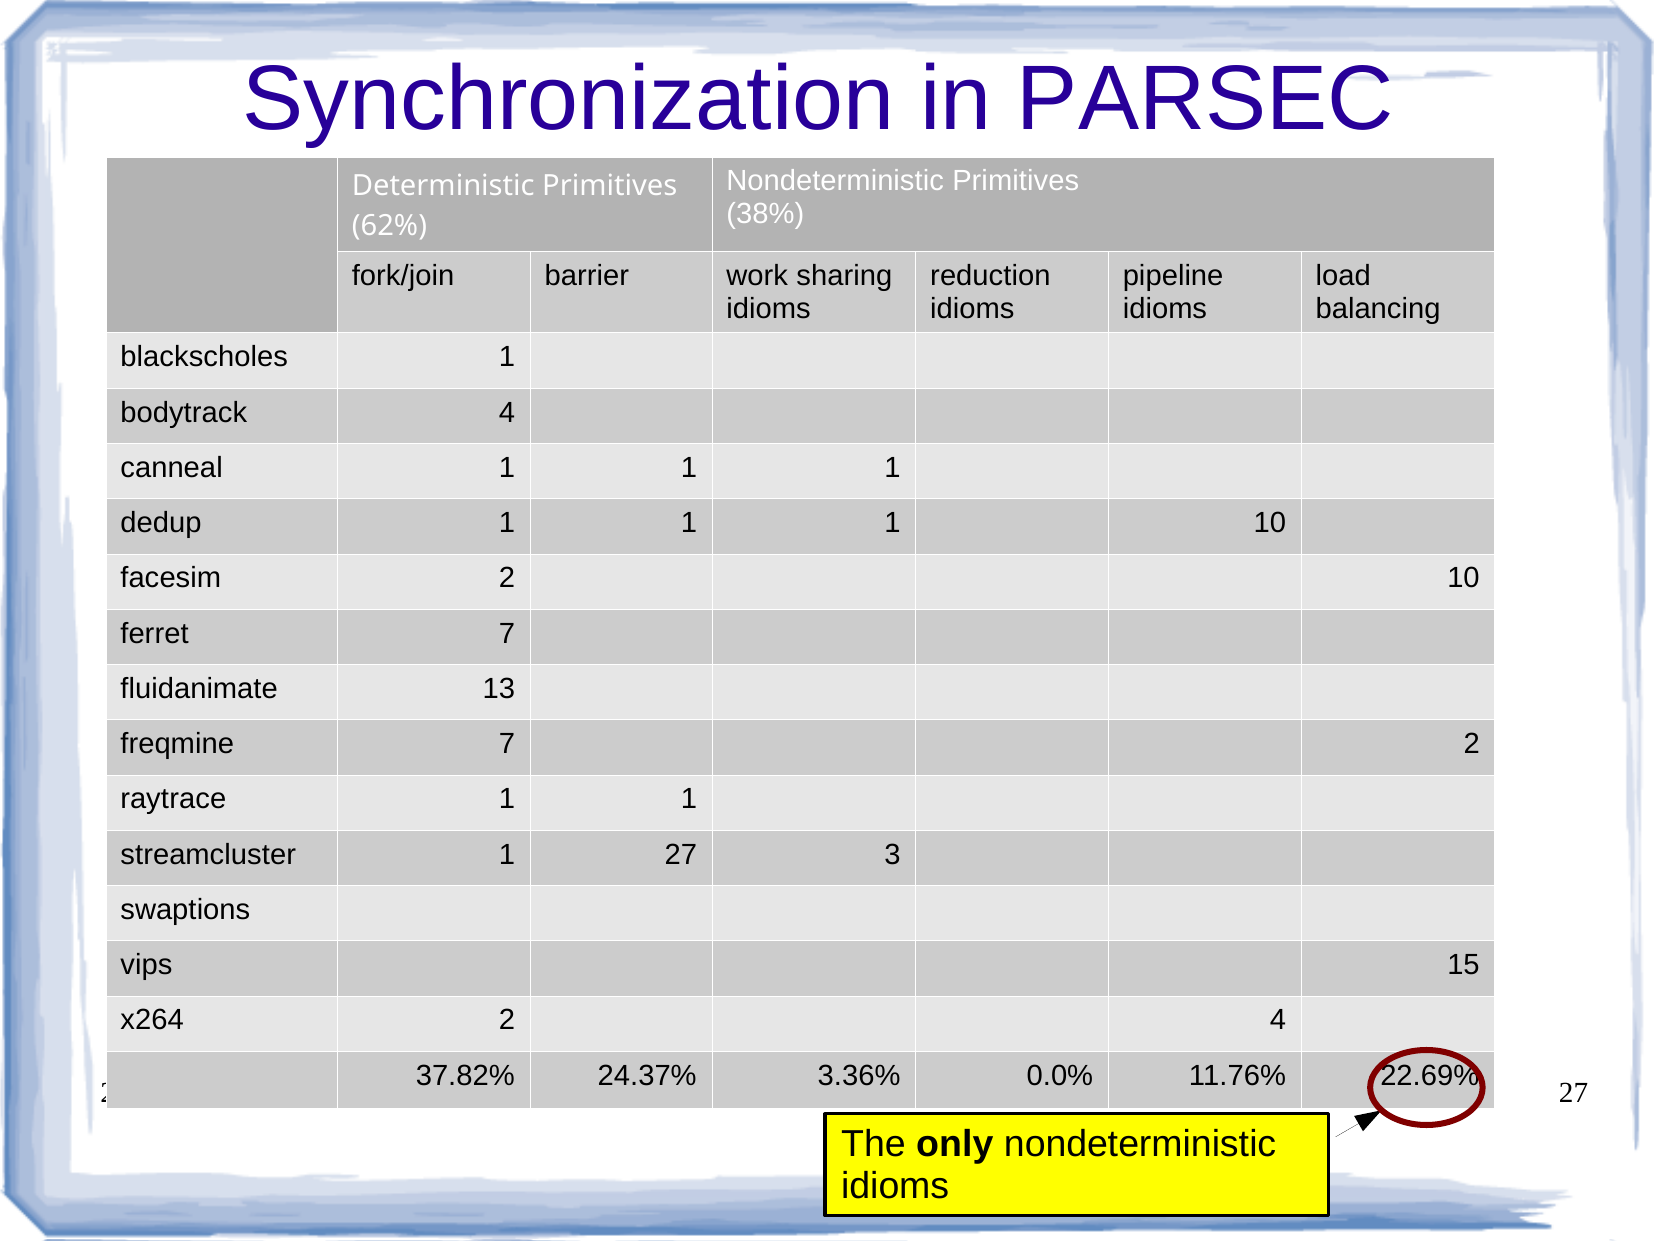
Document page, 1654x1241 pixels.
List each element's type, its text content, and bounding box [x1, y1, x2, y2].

table_cell [916, 831, 1108, 885]
table_cell 2 [1302, 720, 1494, 775]
table_cell 3 [713, 831, 915, 885]
table_cell 27 [531, 831, 712, 885]
table_cell [1109, 555, 1301, 609]
table_cell dedup [107, 499, 337, 554]
table_cell x264 [107, 997, 337, 1051]
table_cell 22.69% [1449, 1052, 1494, 1108]
table_cell [713, 997, 915, 1051]
table_cell [916, 886, 1108, 940]
table_cell 24.37% [531, 1052, 712, 1108]
table_cell vips [107, 941, 337, 996]
table_cell 1 [338, 499, 530, 554]
table_cell blackscholes [107, 333, 337, 388]
table_cell [1302, 997, 1494, 1051]
table_cell pipeline idioms [1109, 252, 1301, 332]
table_cell load balancing [1302, 252, 1494, 332]
table_cell [531, 610, 712, 664]
table_cell 22.69% [1302, 1052, 1404, 1108]
table_cell 10 [1109, 499, 1301, 554]
title Synchronization in PARSEC [75, 46, 1564, 151]
table_cell 1 [713, 499, 915, 554]
picture [0, 0, 1654, 1241]
table_header [107, 158, 337, 332]
table_cell [1302, 831, 1494, 885]
table_header Deterministic Primitives (62%) [338, 158, 712, 251]
table_cell [531, 720, 712, 775]
table_cell [1109, 941, 1301, 996]
table_cell [1302, 333, 1494, 388]
table_cell 2 [338, 997, 530, 1051]
table_cell [1302, 610, 1494, 664]
table_cell [713, 555, 915, 609]
table_cell swaptions [107, 886, 337, 940]
table_cell [1302, 499, 1494, 554]
table_cell [1302, 389, 1494, 443]
table_cell ferret [107, 610, 337, 664]
table_cell 11.76% [1109, 1052, 1301, 1108]
table_cell [713, 941, 915, 996]
table_cell 1 [531, 776, 712, 830]
table_cell [713, 389, 915, 443]
table_cell [916, 610, 1108, 664]
table_cell [713, 333, 915, 388]
table_cell 1 [531, 499, 712, 554]
table_cell fork/join [338, 252, 530, 332]
table_cell [916, 776, 1108, 830]
table_cell raytrace [107, 776, 337, 830]
table_cell facesim [107, 555, 337, 609]
table_cell reduction idioms [916, 252, 1108, 332]
table_cell [1109, 831, 1301, 885]
table_cell [1109, 389, 1301, 443]
table_cell [713, 720, 915, 775]
table_cell [916, 941, 1108, 996]
table_cell [916, 389, 1108, 443]
table_cell 3.36% [713, 1052, 915, 1108]
table_cell 13 [338, 665, 530, 719]
table_cell 10 [1302, 555, 1494, 609]
table_cell 2 [338, 555, 530, 609]
table_cell 4 [338, 389, 530, 443]
table_cell [916, 720, 1108, 775]
table_cell streamcluster [107, 831, 337, 885]
table_cell [1302, 665, 1494, 719]
table_cell [531, 555, 712, 609]
table_cell [916, 665, 1108, 719]
table_cell 0.0% [916, 1052, 1108, 1108]
table_cell [531, 886, 712, 940]
table_cell [531, 389, 712, 443]
table_cell [713, 886, 915, 940]
table_cell 15 [1302, 941, 1494, 996]
table_cell [1109, 776, 1301, 830]
table_cell 7 [338, 720, 530, 775]
table_cell [916, 997, 1108, 1051]
table_cell [916, 499, 1108, 554]
table_cell [916, 444, 1108, 498]
table_cell 1 [338, 776, 530, 830]
table_cell 7 [338, 610, 530, 664]
table_cell [916, 333, 1108, 388]
table_cell [1109, 444, 1301, 498]
table_cell [531, 941, 712, 996]
table_cell [1109, 720, 1301, 775]
table_cell 1 [713, 444, 915, 498]
table_cell [1302, 444, 1494, 498]
table_header Nondeterministic Primitives (38%) [713, 158, 1494, 251]
table_cell [1109, 333, 1301, 388]
table_cell [1109, 665, 1301, 719]
table_cell freqmine [107, 720, 337, 775]
table_cell [713, 610, 915, 664]
table_cell [1109, 610, 1301, 664]
table_cell 1 [531, 444, 712, 498]
table_cell [531, 997, 712, 1051]
table_cell 1 [338, 333, 530, 388]
table_cell [338, 886, 530, 940]
table_cell [1302, 886, 1494, 940]
table_cell 1 [338, 831, 530, 885]
table_cell [916, 555, 1108, 609]
table_cell [713, 776, 915, 830]
table_cell [107, 1052, 337, 1108]
table_cell bodytrack [107, 389, 337, 443]
table_cell [713, 665, 915, 719]
table_cell [531, 665, 712, 719]
table_cell [338, 941, 530, 996]
table_cell 4 [1109, 997, 1301, 1051]
text_box The only nondeterministic idioms [825, 1113, 1329, 1216]
table_cell [531, 333, 712, 388]
table_cell 37.82% [338, 1052, 530, 1108]
table_cell 1 [338, 444, 530, 498]
text_box [1370, 1050, 1483, 1126]
table_cell [1109, 886, 1301, 940]
table_cell [1302, 776, 1494, 830]
table_cell work sharing idioms [713, 252, 915, 332]
table_cell canneal [107, 444, 337, 498]
table_cell barrier [531, 252, 712, 332]
table_cell fluidanimate [107, 665, 337, 719]
